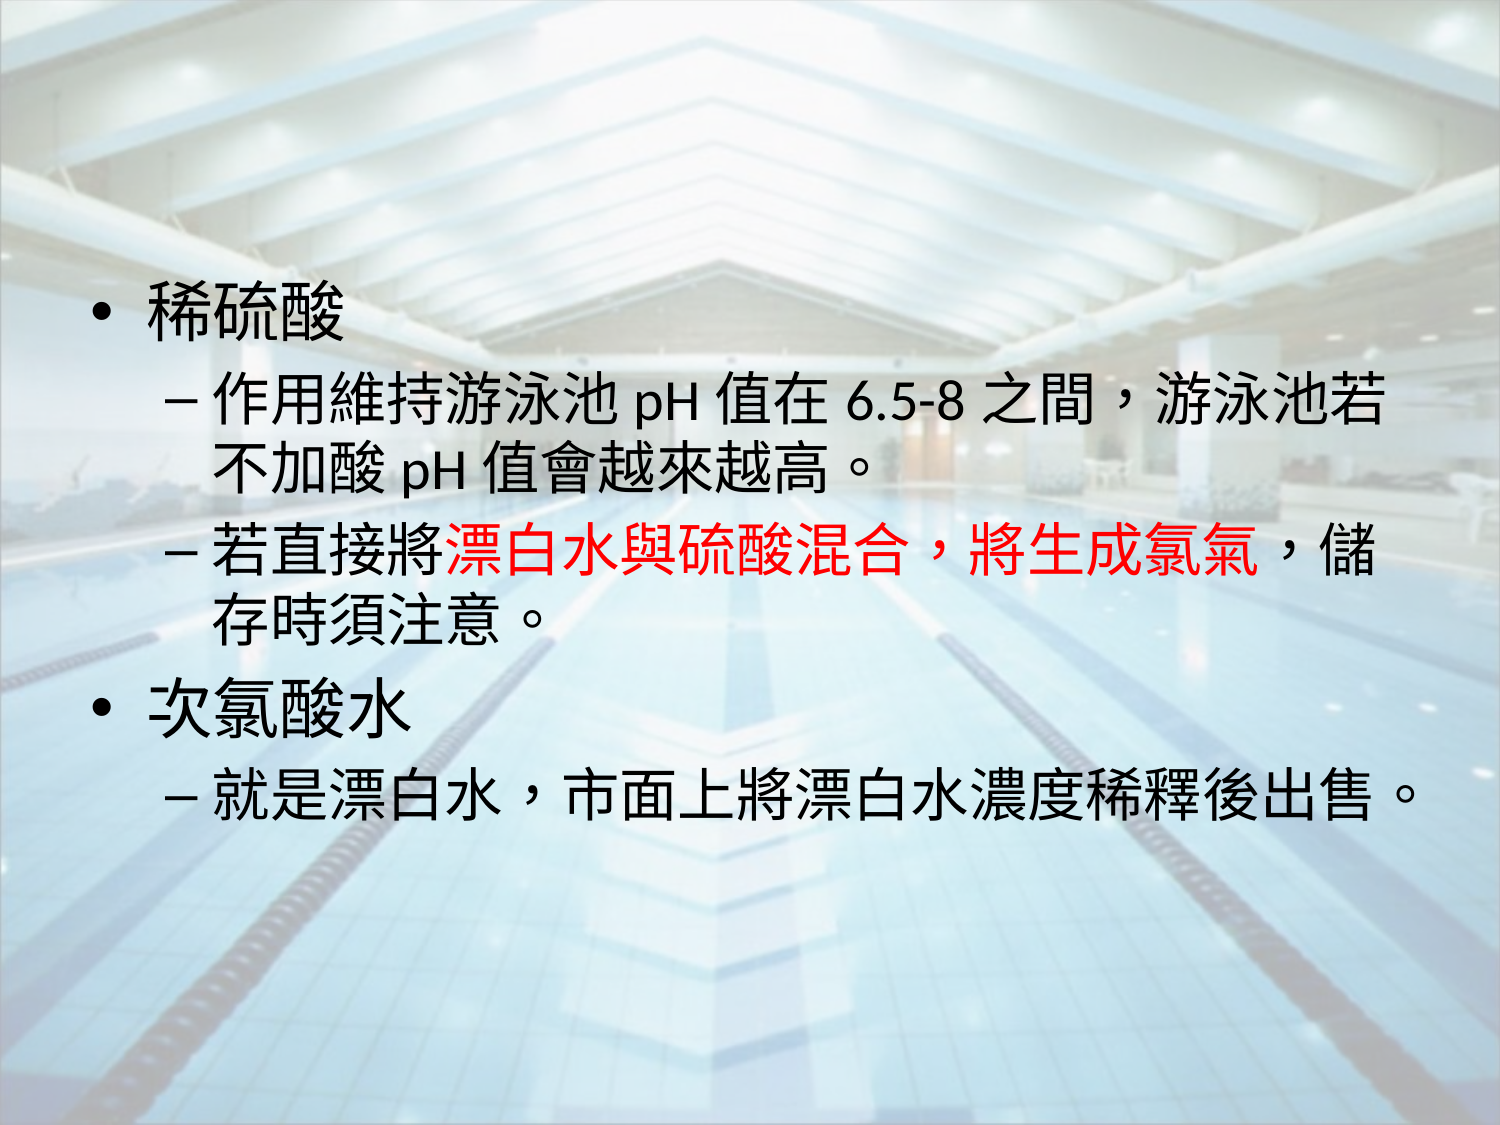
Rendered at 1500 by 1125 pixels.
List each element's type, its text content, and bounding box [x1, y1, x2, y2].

list 稀硫酸 作用維持游泳池pH值在6.5-8之間，游泳池若不加酸pH值會越來越高。 若直接將漂白水與硫酸混合，將生成氯氣，儲存時須注意。 次氯酸水 就是漂白水，市面上將漂白水濃度稀釋後出售。 [75, 262, 1425, 1005]
